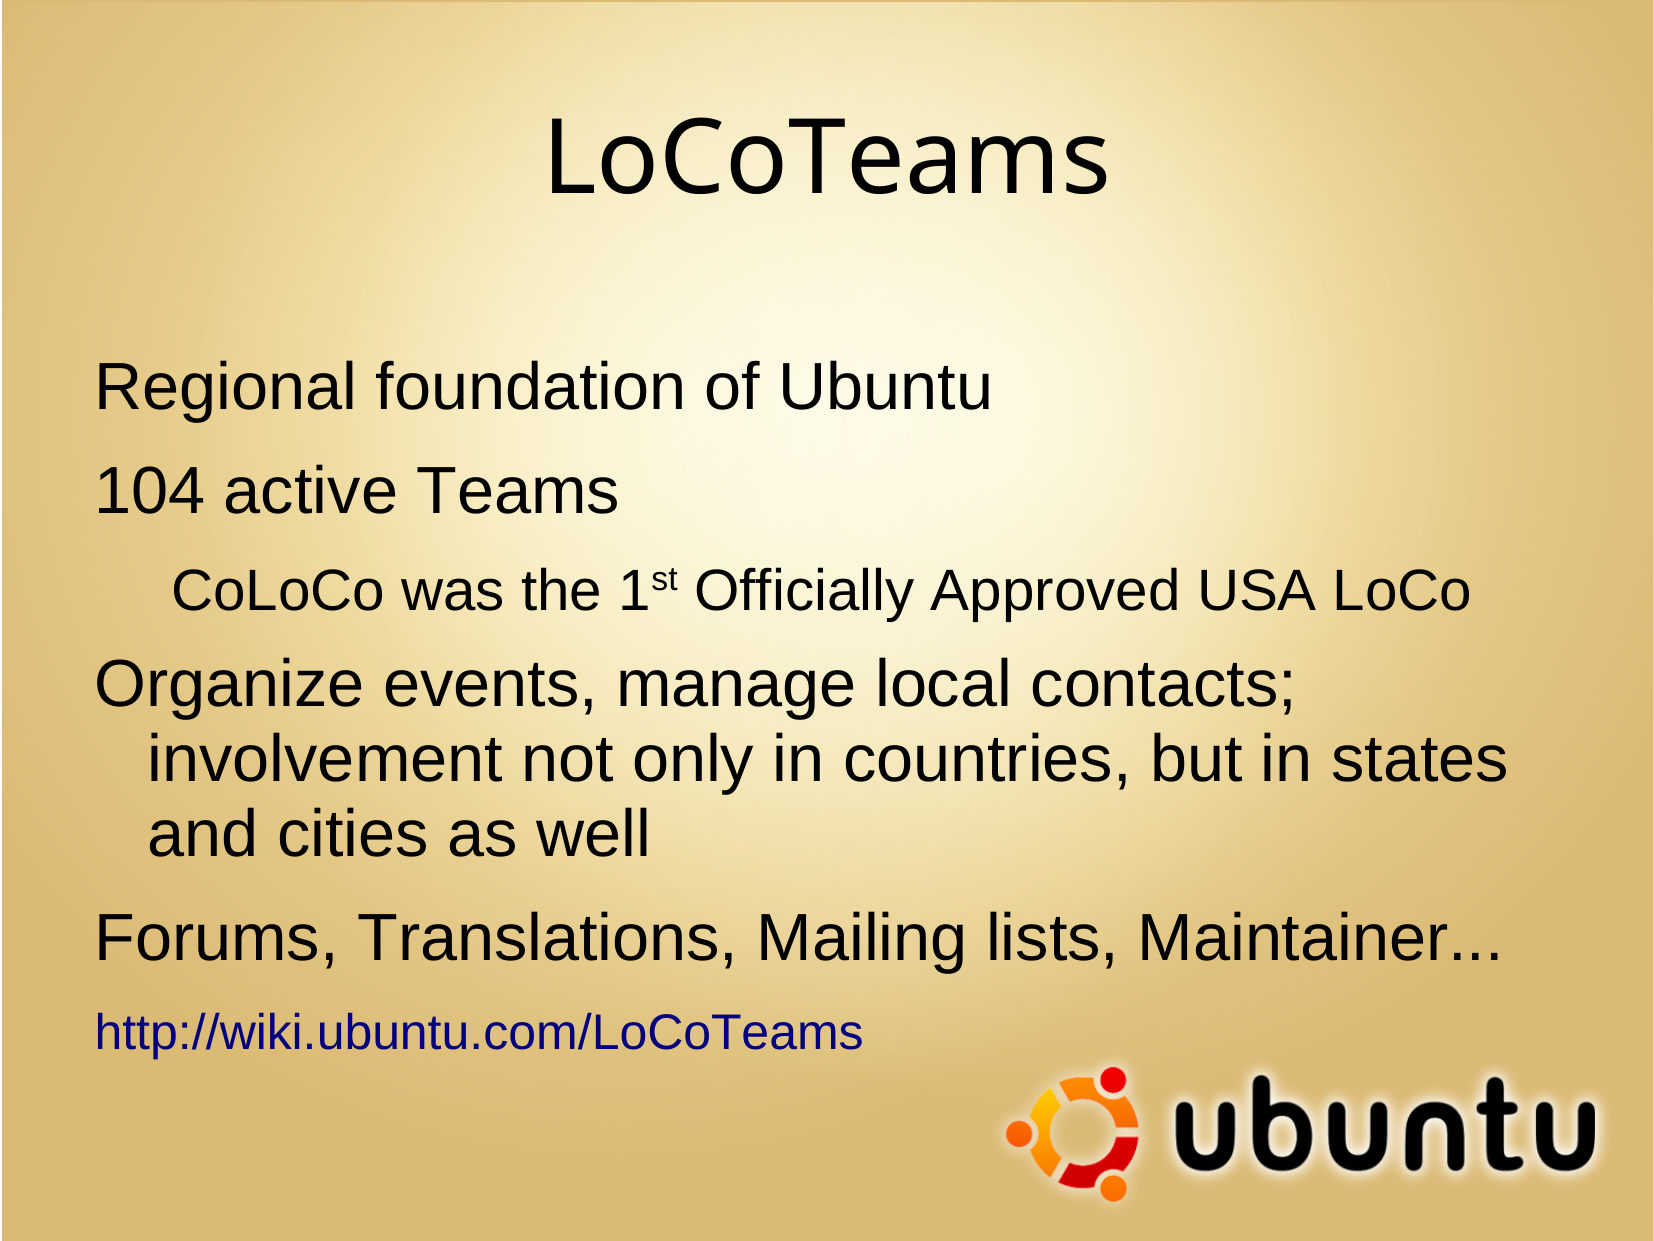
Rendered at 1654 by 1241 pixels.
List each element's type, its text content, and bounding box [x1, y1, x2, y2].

list Regional foundation of Ubuntu 104 active Teams CoLoCo was the 1st Officially Approved USA LoCo Organize events, manage local contacts; involvement not only in countries, but in states and cities as well Forums, Translations, Mailing lists, Maintainer... http://wiki.ubuntu.com/LoCoTeams [76, 349, 1565, 1125]
picture [2, 0, 1654, 1241]
title LoCoTeams [82, 49, 1571, 257]
